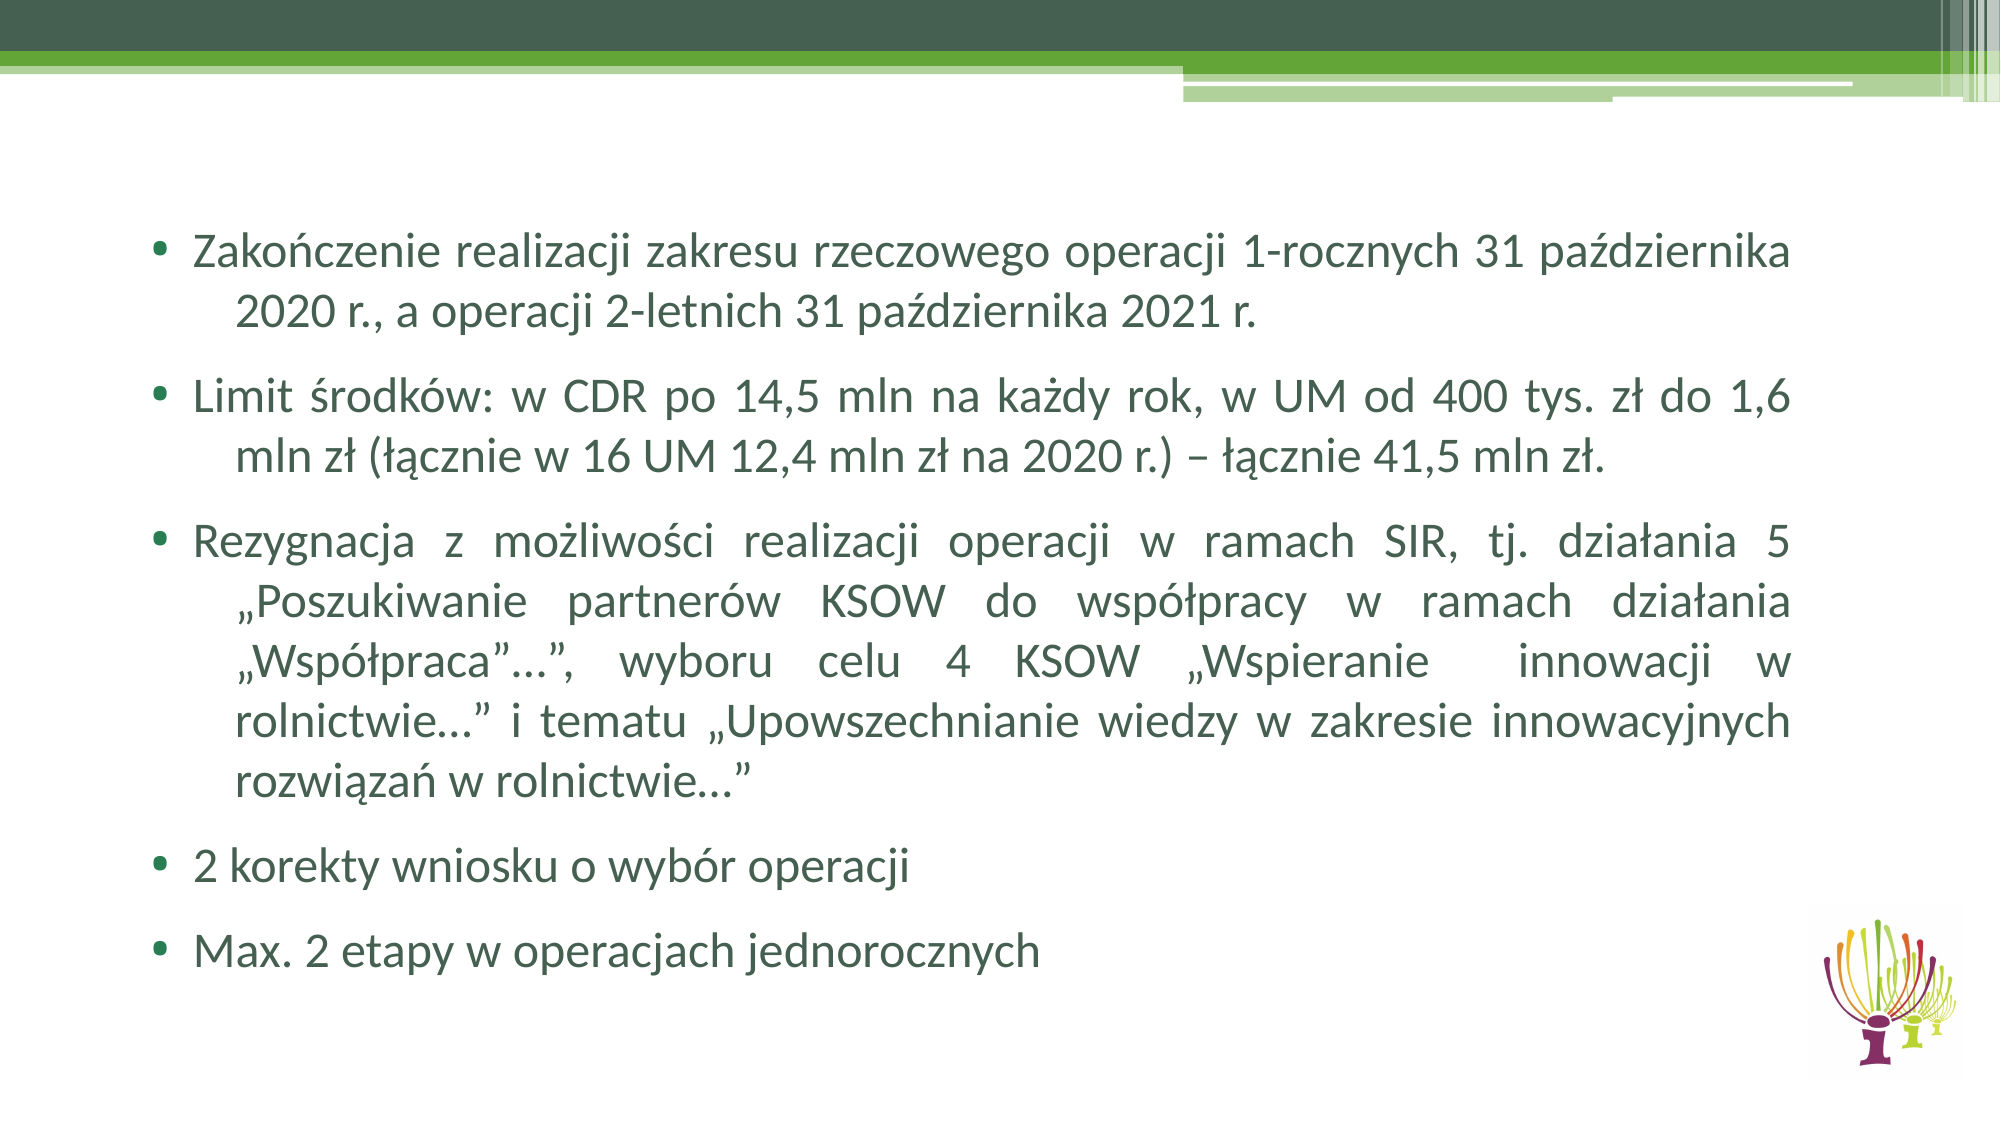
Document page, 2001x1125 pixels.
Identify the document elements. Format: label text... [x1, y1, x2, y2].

list Zakończenie realizacji zakresu rzeczowego operacji 1-rocznych 31 października 2020 r., a operacji 2-letnich 31 października 2021 r. Limit środków: w CDR po 14,5 mln na każdy rok, w UM od 400 tys. zł do 1,6 mln zł (łącznie w 16 UM 12,4 mln zł na 2020 r.) – łącznie 41,5 mln zł. Rezygnacja z możliwości realizacji operacji w ramach SIR, tj. działania 5 „Poszukiwanie partnerów KSOW do współpracy w ramach działania „Współpraca”…”, wyboru celu 4 KSOW „Wspieranie innowacji w rolnictwie…” i tematu „Upowszechnianie wiedzy w zakresie innowacyjnych rozwiązań w rolnictwie…” 2 korekty wniosku o wybór operacji Max. 2 etapy w operacjach jednorocznych [99, 210, 1808, 1082]
picture [1807, 903, 1965, 1082]
